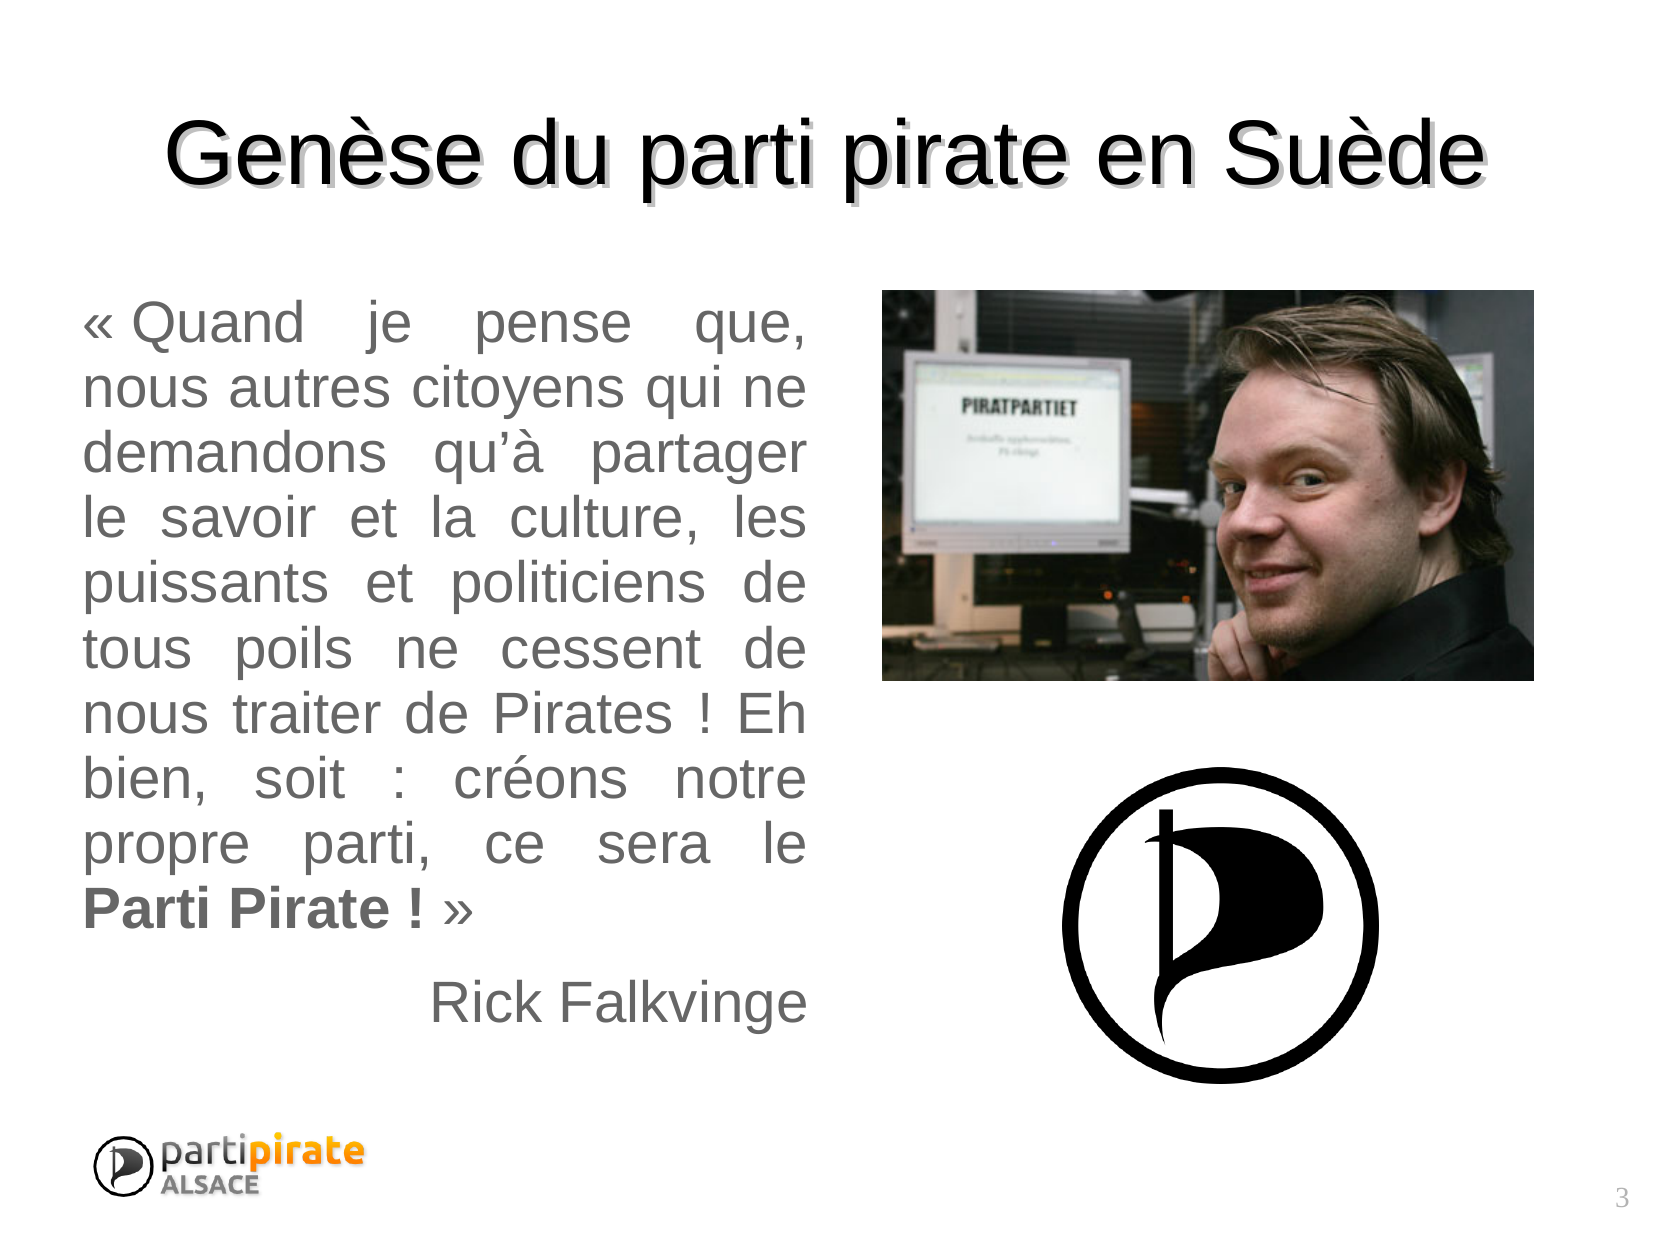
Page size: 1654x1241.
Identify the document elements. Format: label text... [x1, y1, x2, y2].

picture [88, 1121, 371, 1207]
title Genèse du parti pirate en Suède [82, 49, 1571, 257]
picture [1062, 767, 1379, 1084]
picture [882, 290, 1534, 681]
list « Quand je pense que, nous autres citoyens qui ne demandons qu’à partager le savoir et la culture, les puissants et politiciens de tous poils ne cessent de nous traiter de Pirates ! Eh bien, soit : créons notre propre parti, ce sera le Parti Pirate ! » Rick Falkvinge [82, 290, 809, 1109]
